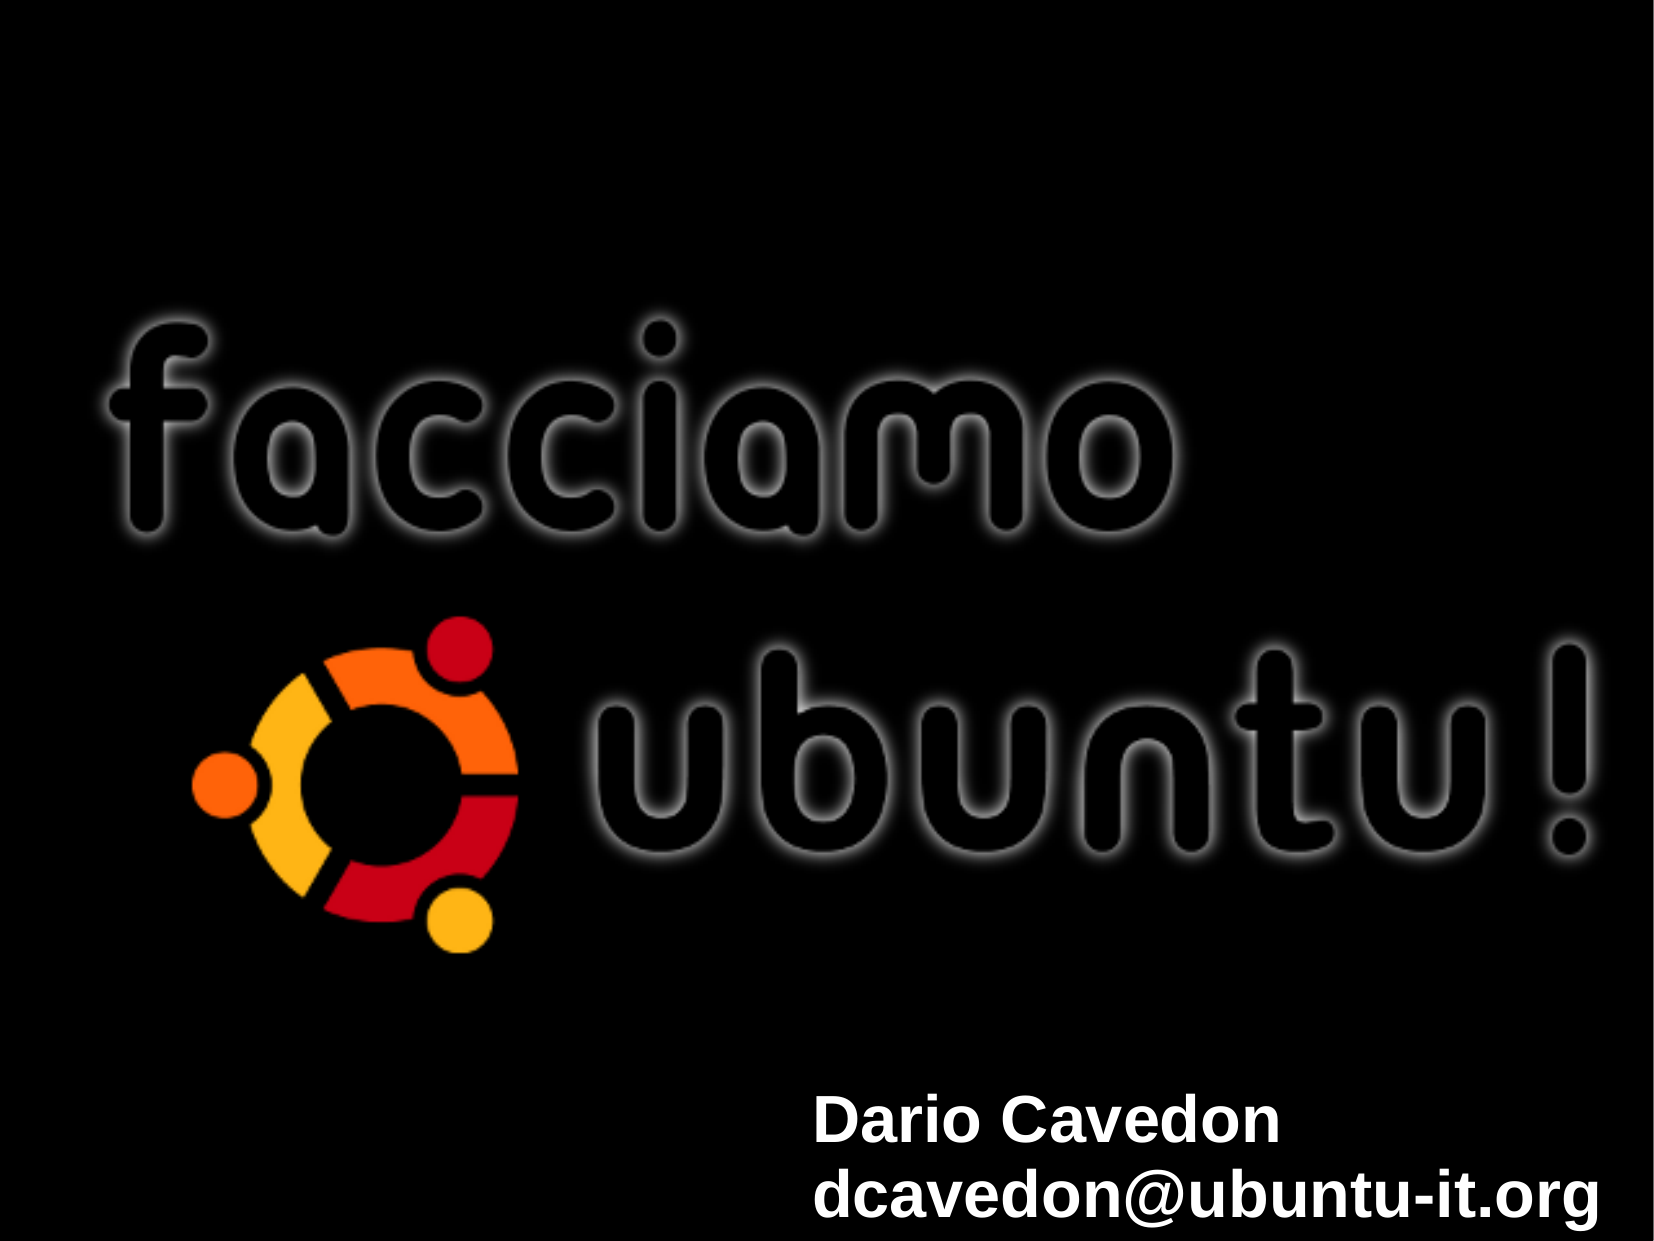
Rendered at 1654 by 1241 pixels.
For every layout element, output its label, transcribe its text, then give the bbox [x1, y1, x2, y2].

text_box Dario Cavedon dcavedon@ubuntu-it.org [797, 1074, 1648, 1240]
picture [0, 0, 1654, 1241]
